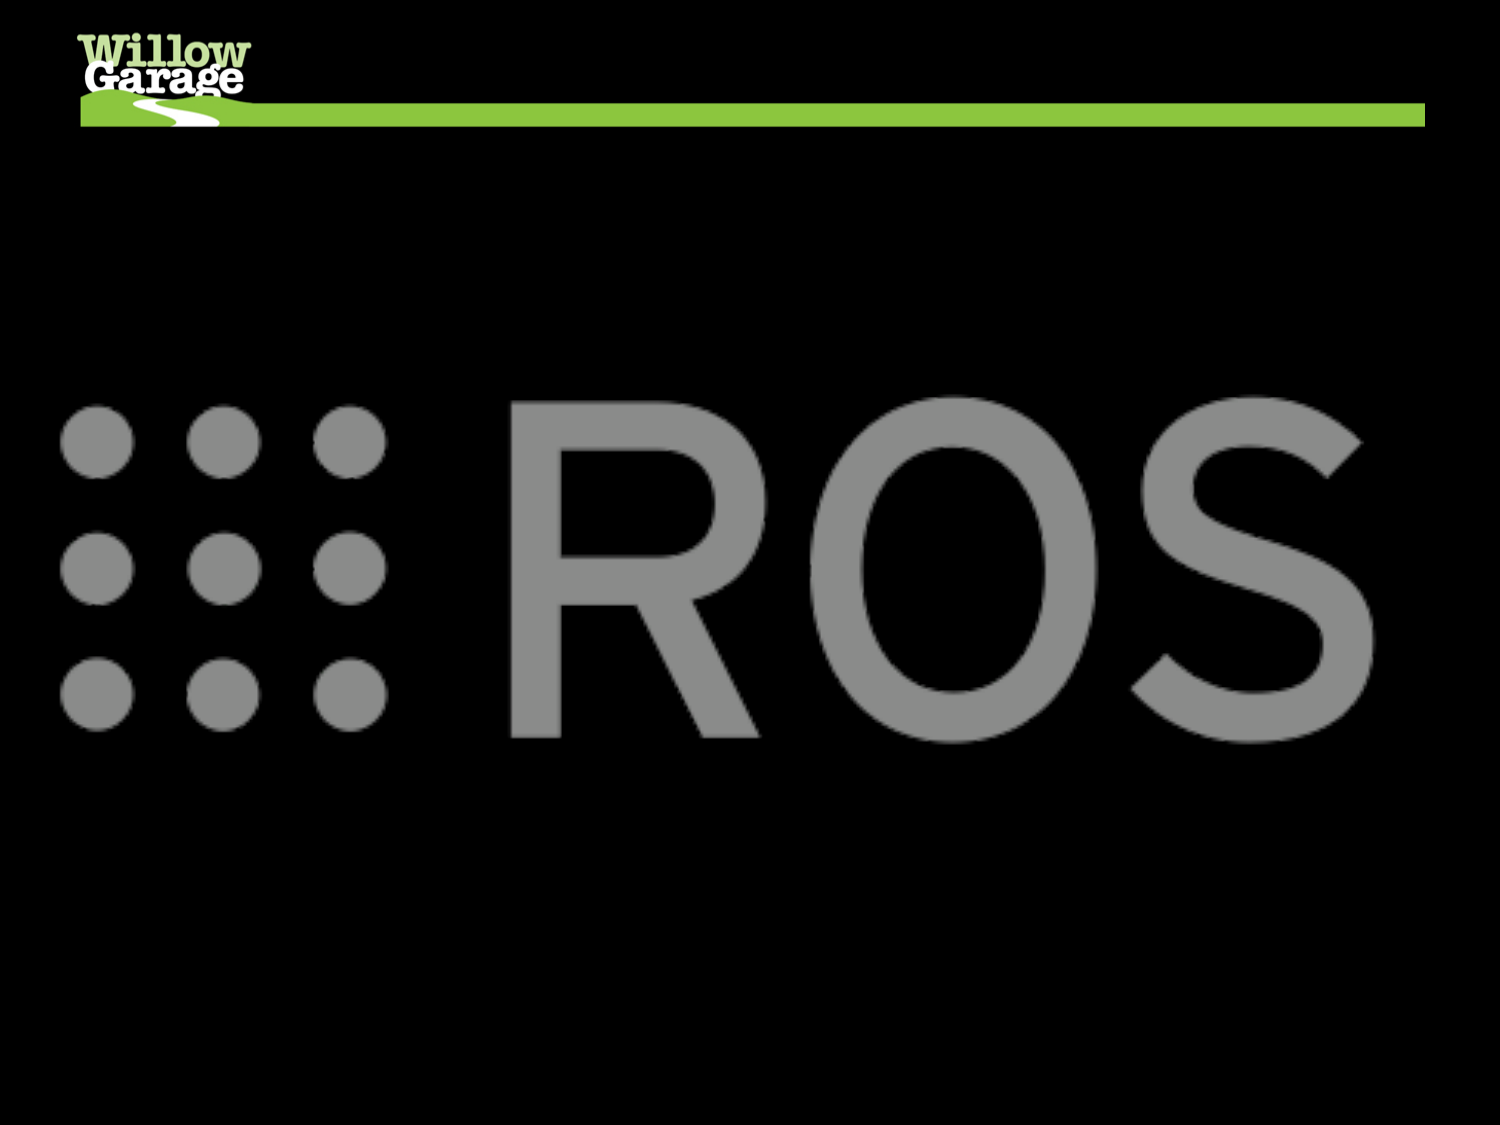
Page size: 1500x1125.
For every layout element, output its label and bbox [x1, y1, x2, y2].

picture [50, 0, 1425, 153]
picture [0, 353, 1500, 800]
